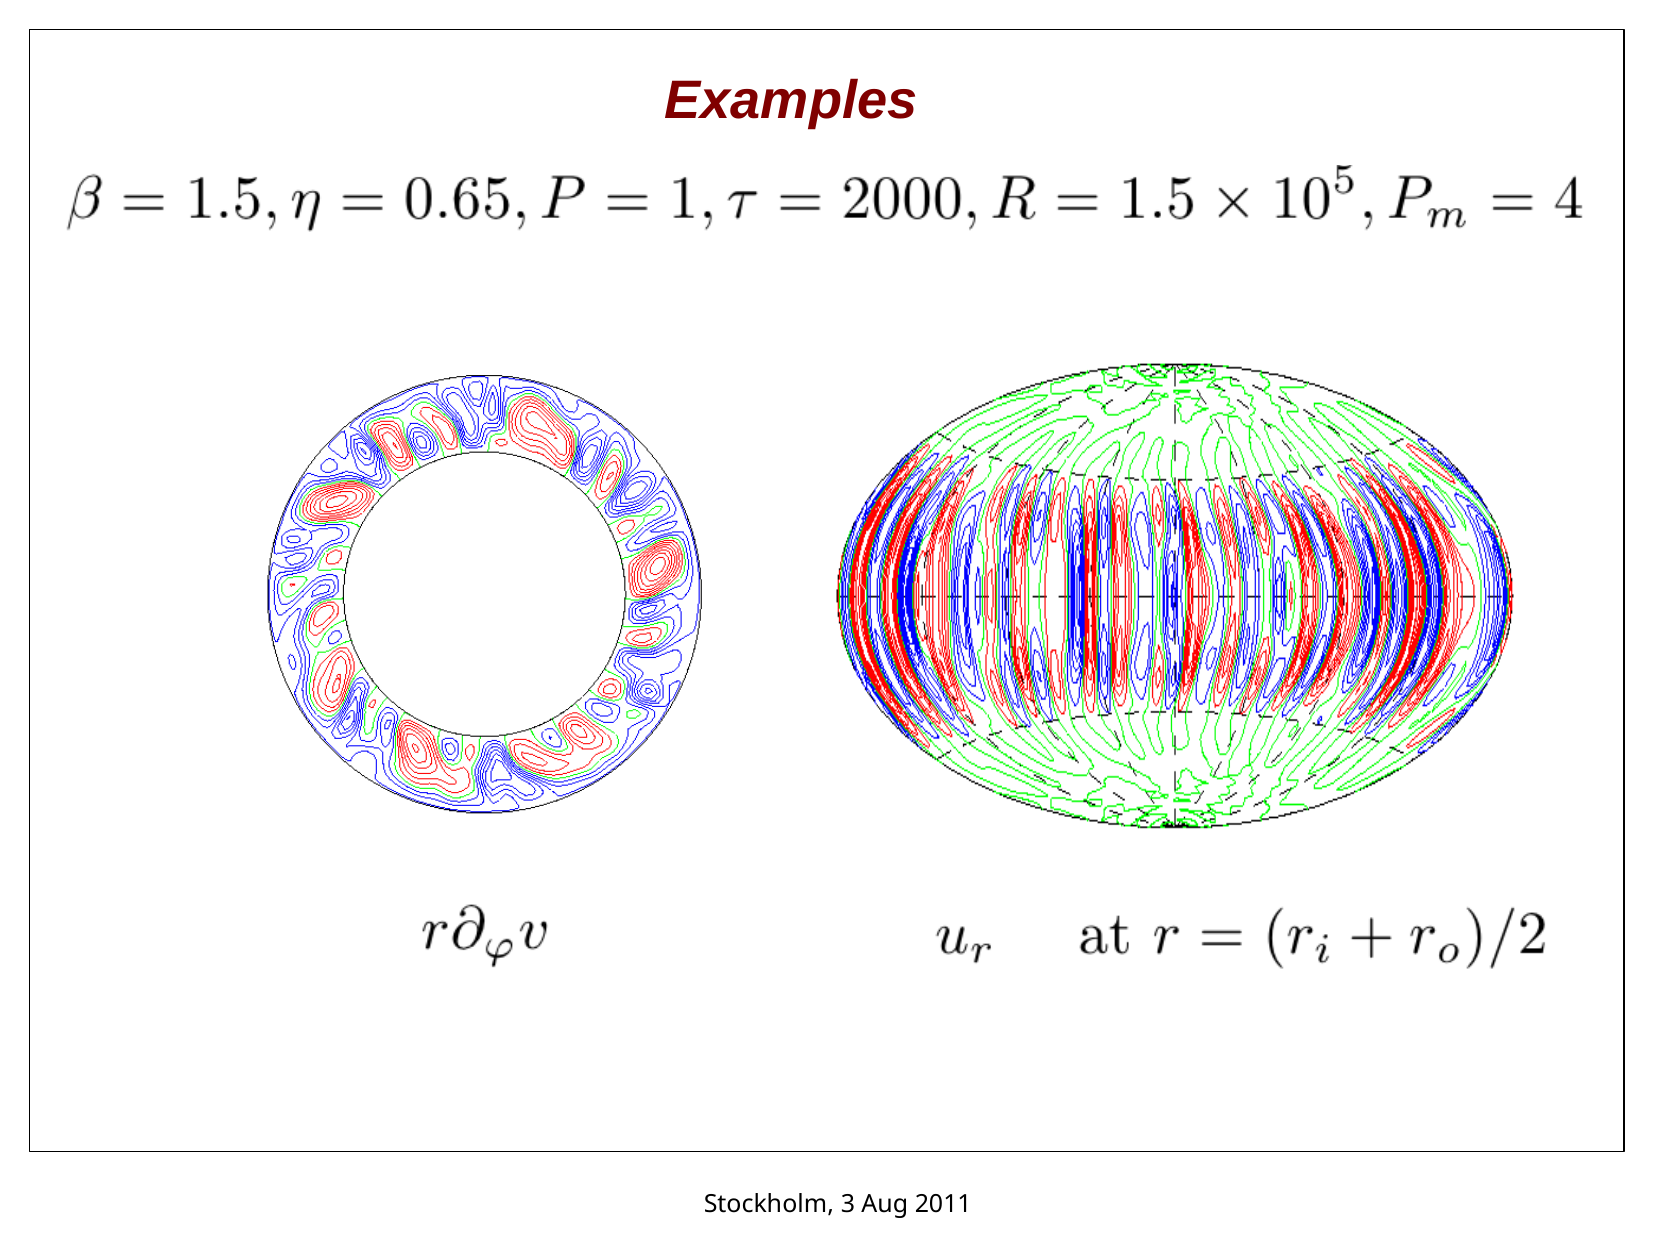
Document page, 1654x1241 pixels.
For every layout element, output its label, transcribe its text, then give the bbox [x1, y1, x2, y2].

picture [409, 891, 562, 975]
text_box Examples [649, 59, 976, 135]
picture [826, 265, 1565, 975]
text_box Stockholm, 3 Aug 2011 [688, 1172, 965, 1226]
picture [58, 165, 1593, 246]
picture [224, 324, 756, 857]
